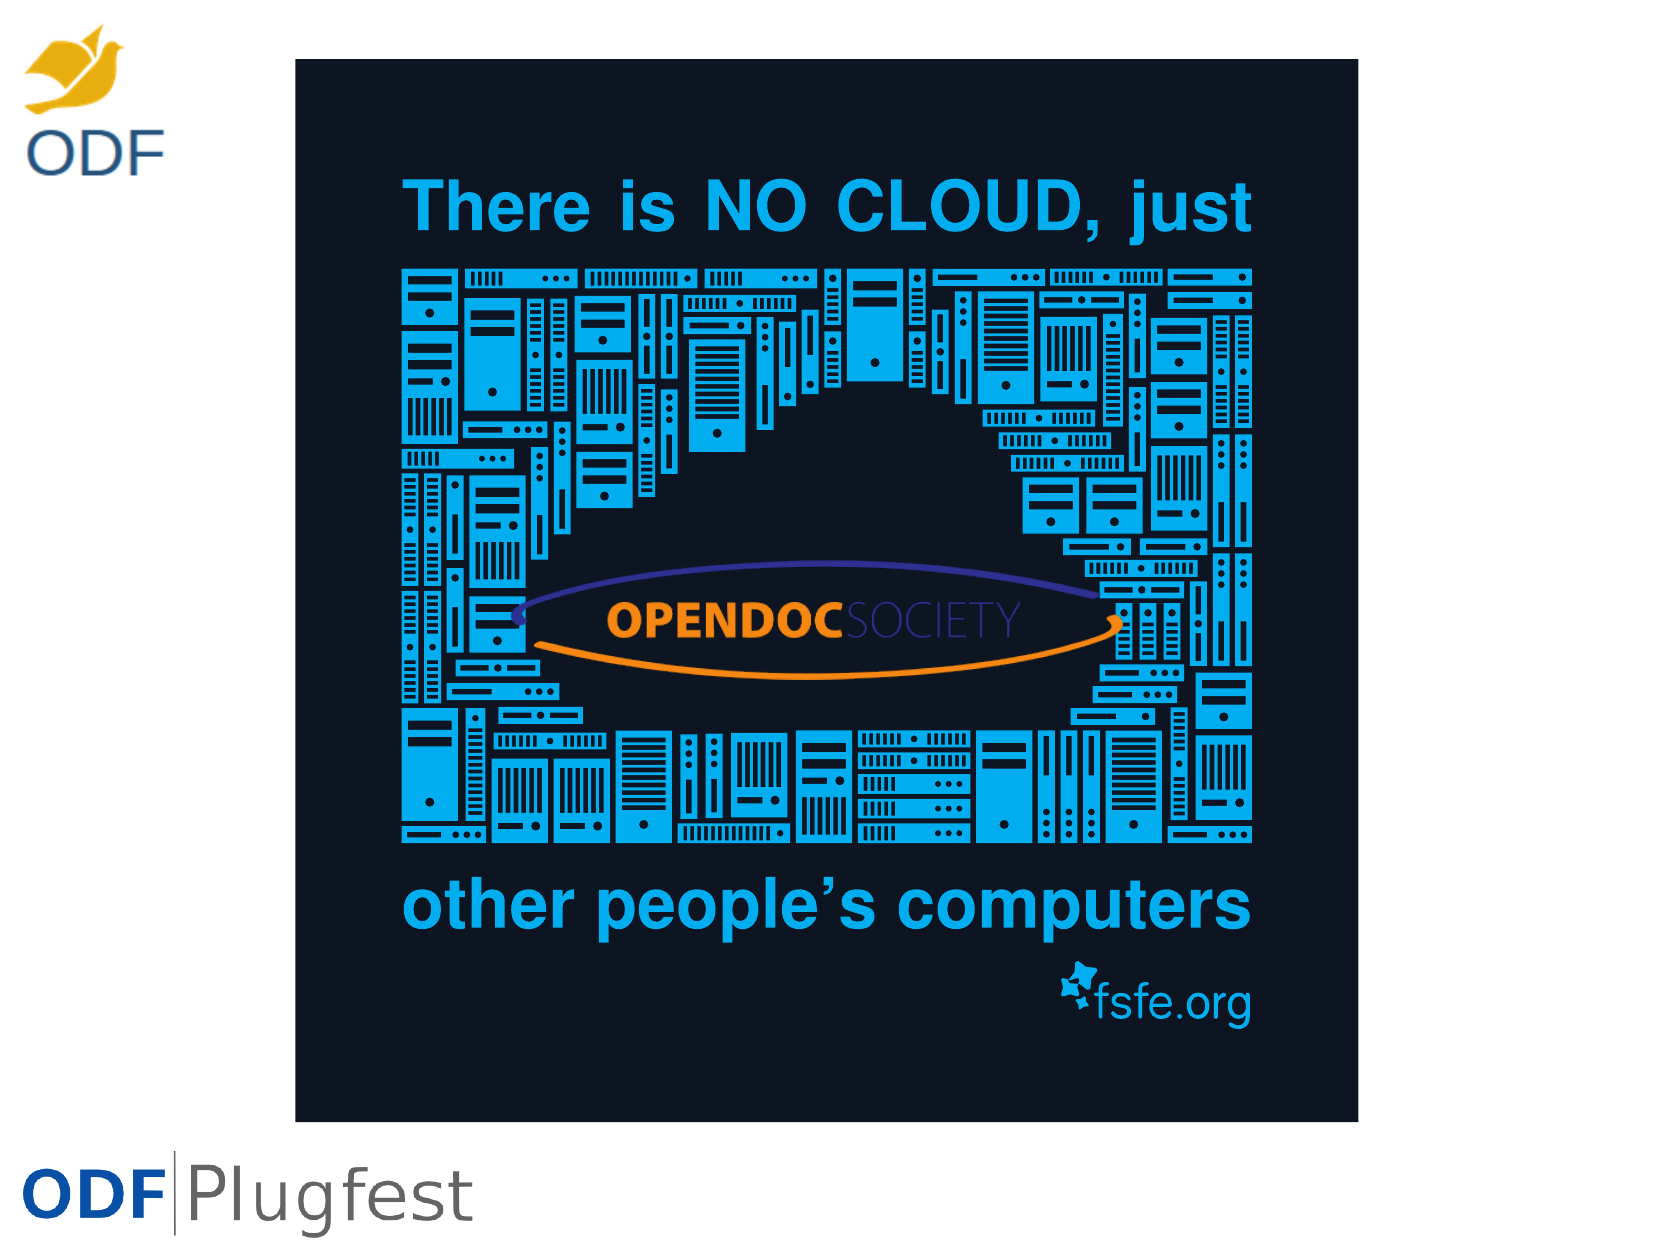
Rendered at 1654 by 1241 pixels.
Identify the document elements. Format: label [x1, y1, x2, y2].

picture [0, 0, 216, 218]
picture [23, 1150, 473, 1241]
picture [295, 59, 1359, 1123]
